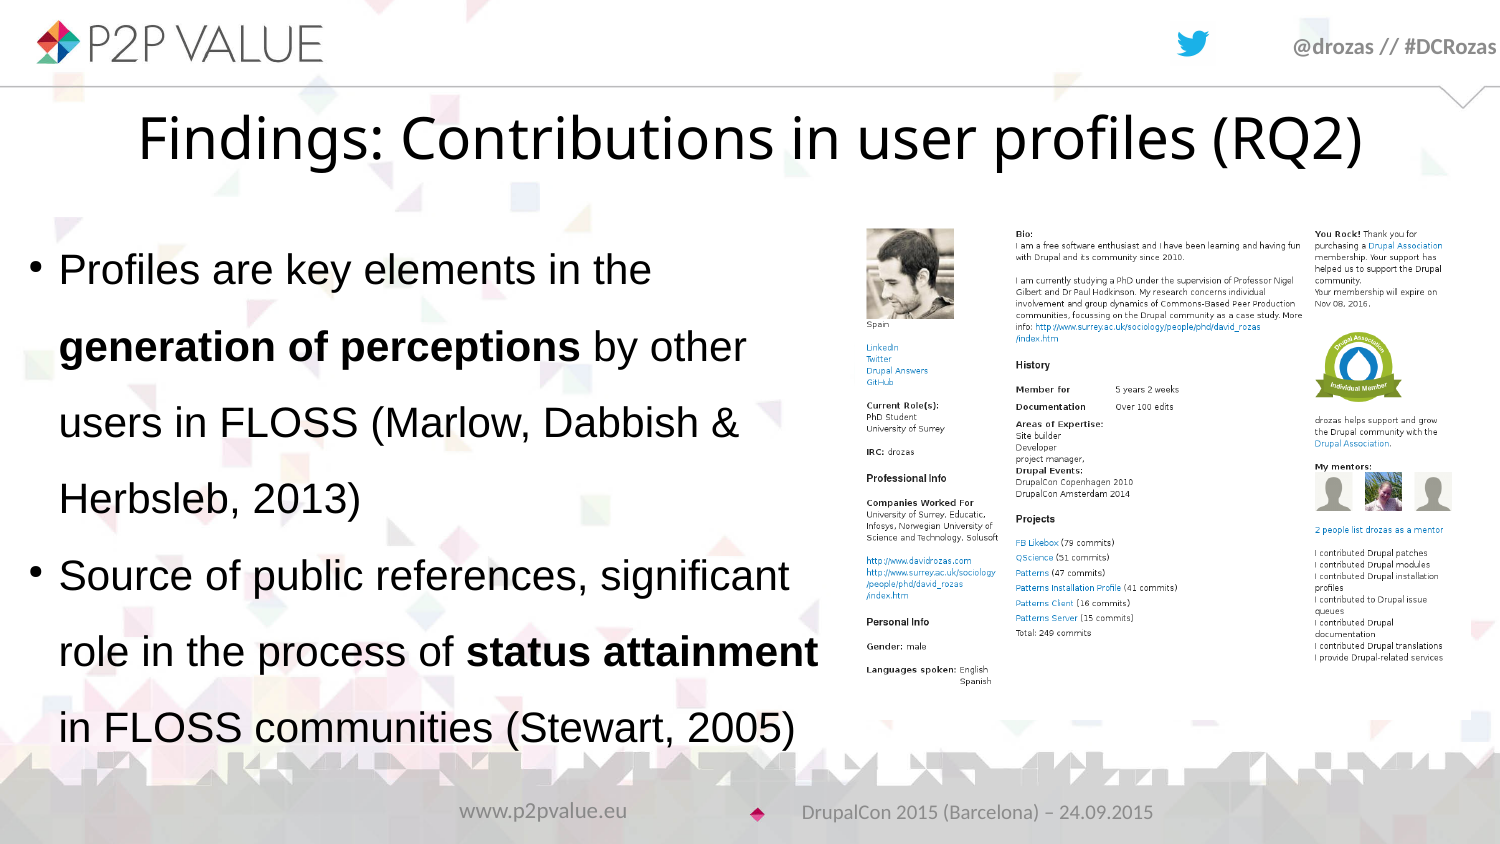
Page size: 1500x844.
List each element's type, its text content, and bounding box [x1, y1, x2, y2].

text_box @drozas // #DCRozas [1170, 15, 1500, 76]
title Findings: Contributions in user profiles (RQ2) [0, 92, 1500, 181]
text_box DrupalCon 2015 (Barcelona) – 24.09.2015 [788, 788, 1481, 834]
picture [0, 181, 1500, 844]
text_box www.p2pvalue.eu [453, 789, 672, 829]
subtitle Profiles are key elements in the generation of perceptions by other users in FLOSS (Marlow, Dabbish & Herbsleb, 2013) Source of public references, significant role in the process of status attainment in FLOSS communities (Stewart, 2005) [15, 210, 841, 766]
picture [0, 0, 1500, 92]
